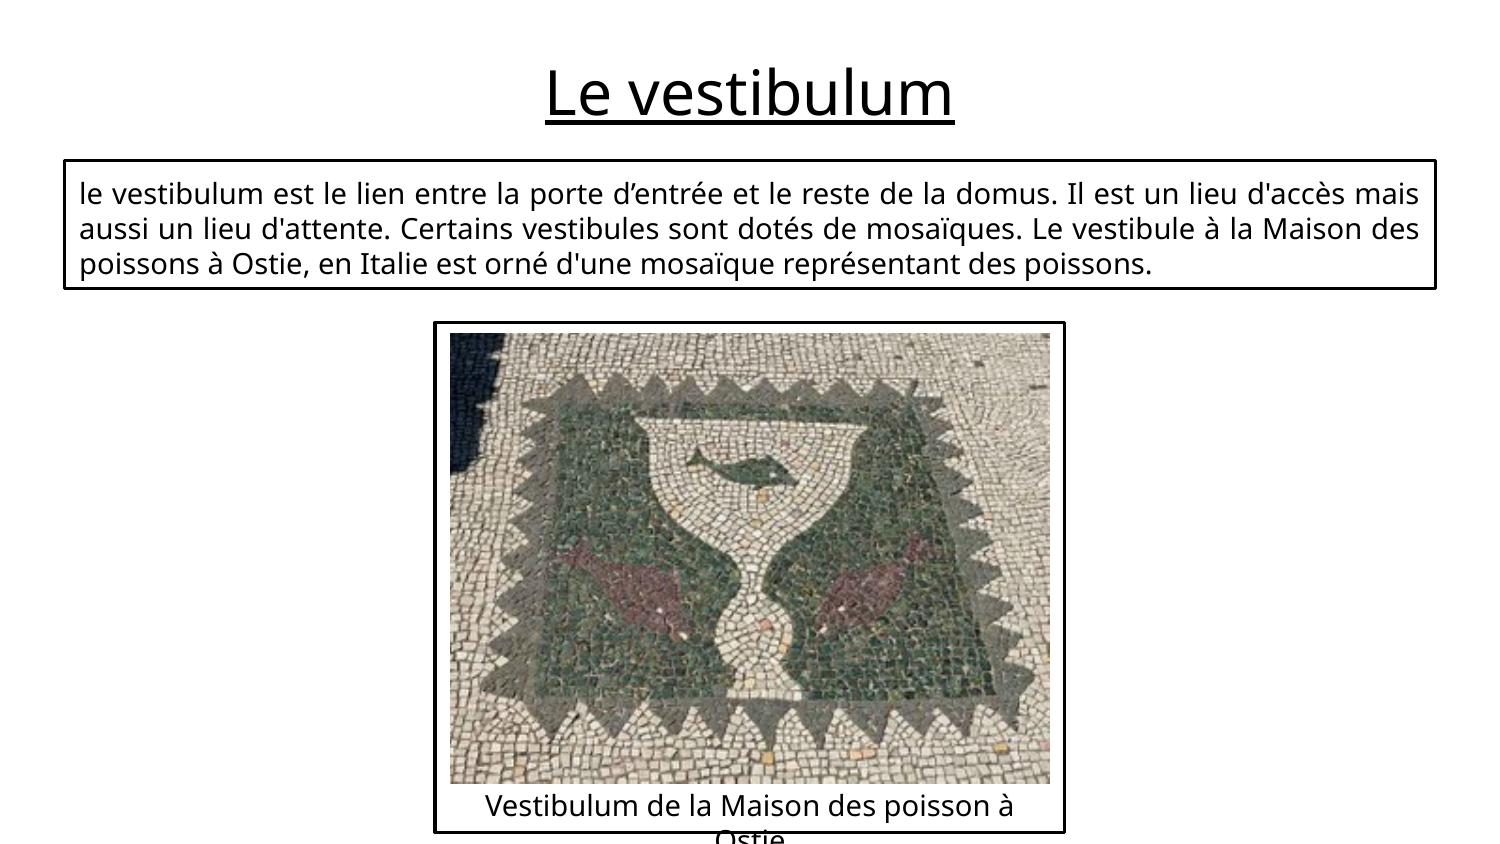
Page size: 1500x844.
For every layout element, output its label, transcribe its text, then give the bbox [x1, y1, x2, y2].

text_box Vestibulum de la Maison des poisson à Ostie [435, 771, 1065, 815]
text_box Le vestibulum [251, 46, 1249, 127]
picture [450, 333, 1050, 771]
text_box le vestibulum est le lien entre la porte d’entrée et le reste de la domus. Il est un lieu d'accès mais aussi un lieu d'attente. Certains vestibules sont dotés de mosaïques. Le vestibule à la Maison des poissons à Ostie, en Italie est orné d'une mosaïque représentant des poissons. [64, 160, 1436, 289]
